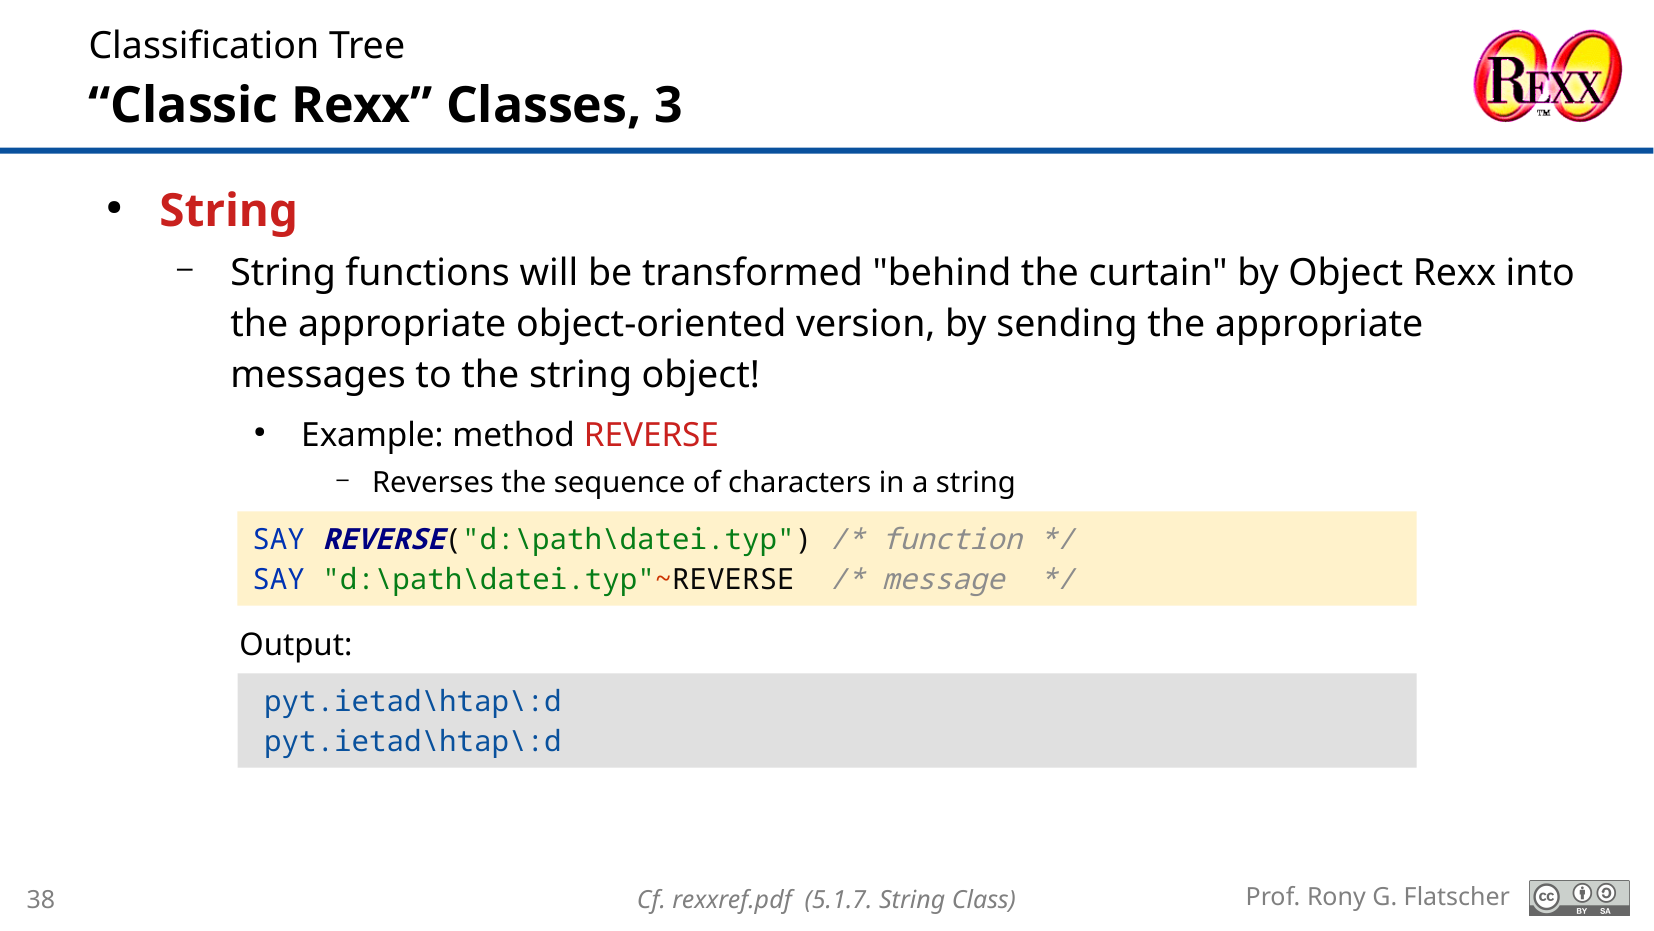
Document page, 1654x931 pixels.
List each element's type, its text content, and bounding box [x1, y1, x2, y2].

title “Classic Rexx” Classes, 3 [29, 59, 1654, 148]
title Classification Tree [29, 0, 1654, 59]
text_box Cf. rexxref.pdf (5.1.7. String Class) [0, 874, 1654, 922]
list String String functions will be transformed "behind the curtain" by Object Rexx into the appropriate object-oriented version, by sending the appropriate messages to the string object! Example: method REVERSE Reverses the sequence of characters in a string [88, 177, 1577, 857]
text_box Output: [224, 614, 391, 670]
text_box pyt.ietad\htap\:d pyt.ietad\htap\:d [237, 673, 1417, 765]
text_box SAY REVERSE("d:\path\datei.typ") /* function */ SAY "d:\path\datei.typ"~REVERSE /* message */ [237, 511, 1417, 603]
